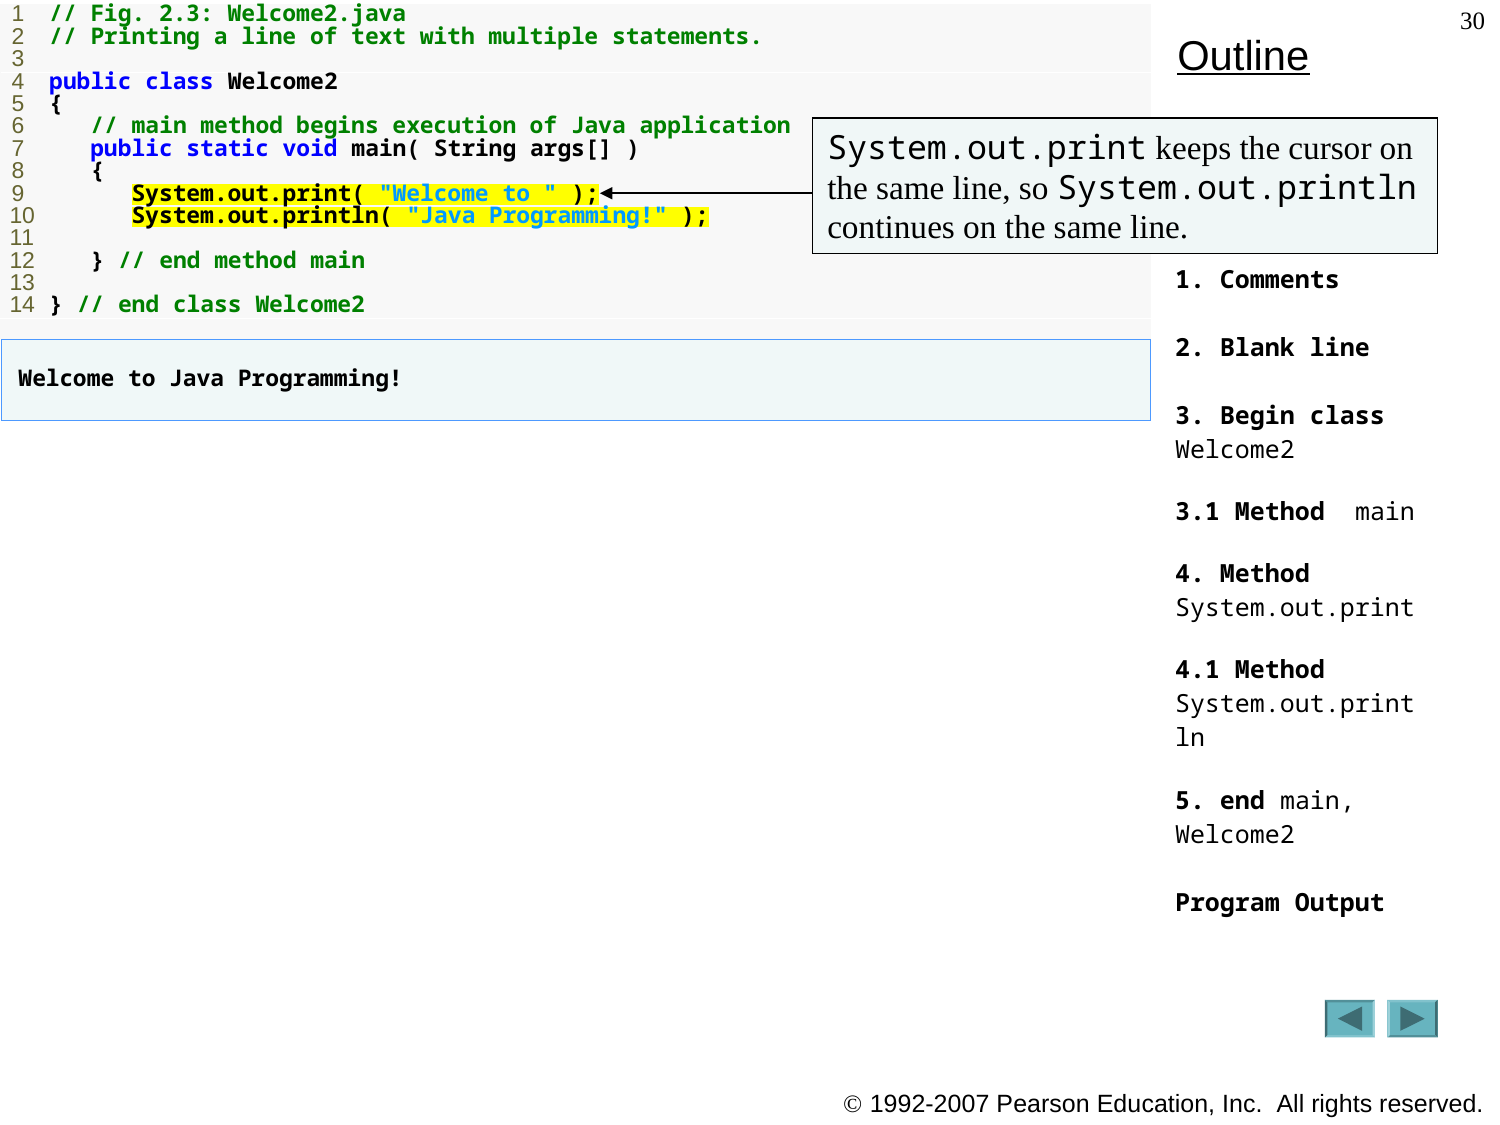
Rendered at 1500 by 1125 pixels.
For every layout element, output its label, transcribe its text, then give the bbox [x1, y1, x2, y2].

title Outline [1162, 24, 1500, 91]
chart [0, 3, 1155, 972]
list Welcome2.java 1. Comments 2. Blank line 3. Begin class Welcome2 3.1 Method main 4. Method System.out.print 4.1 Method System.out.println 5. end main, Welcome2 Program Output [1174, 254, 1425, 896]
text_box System.out.print keeps the cursor on the same line, so System.out.println continues on the same line. [812, 118, 1438, 254]
